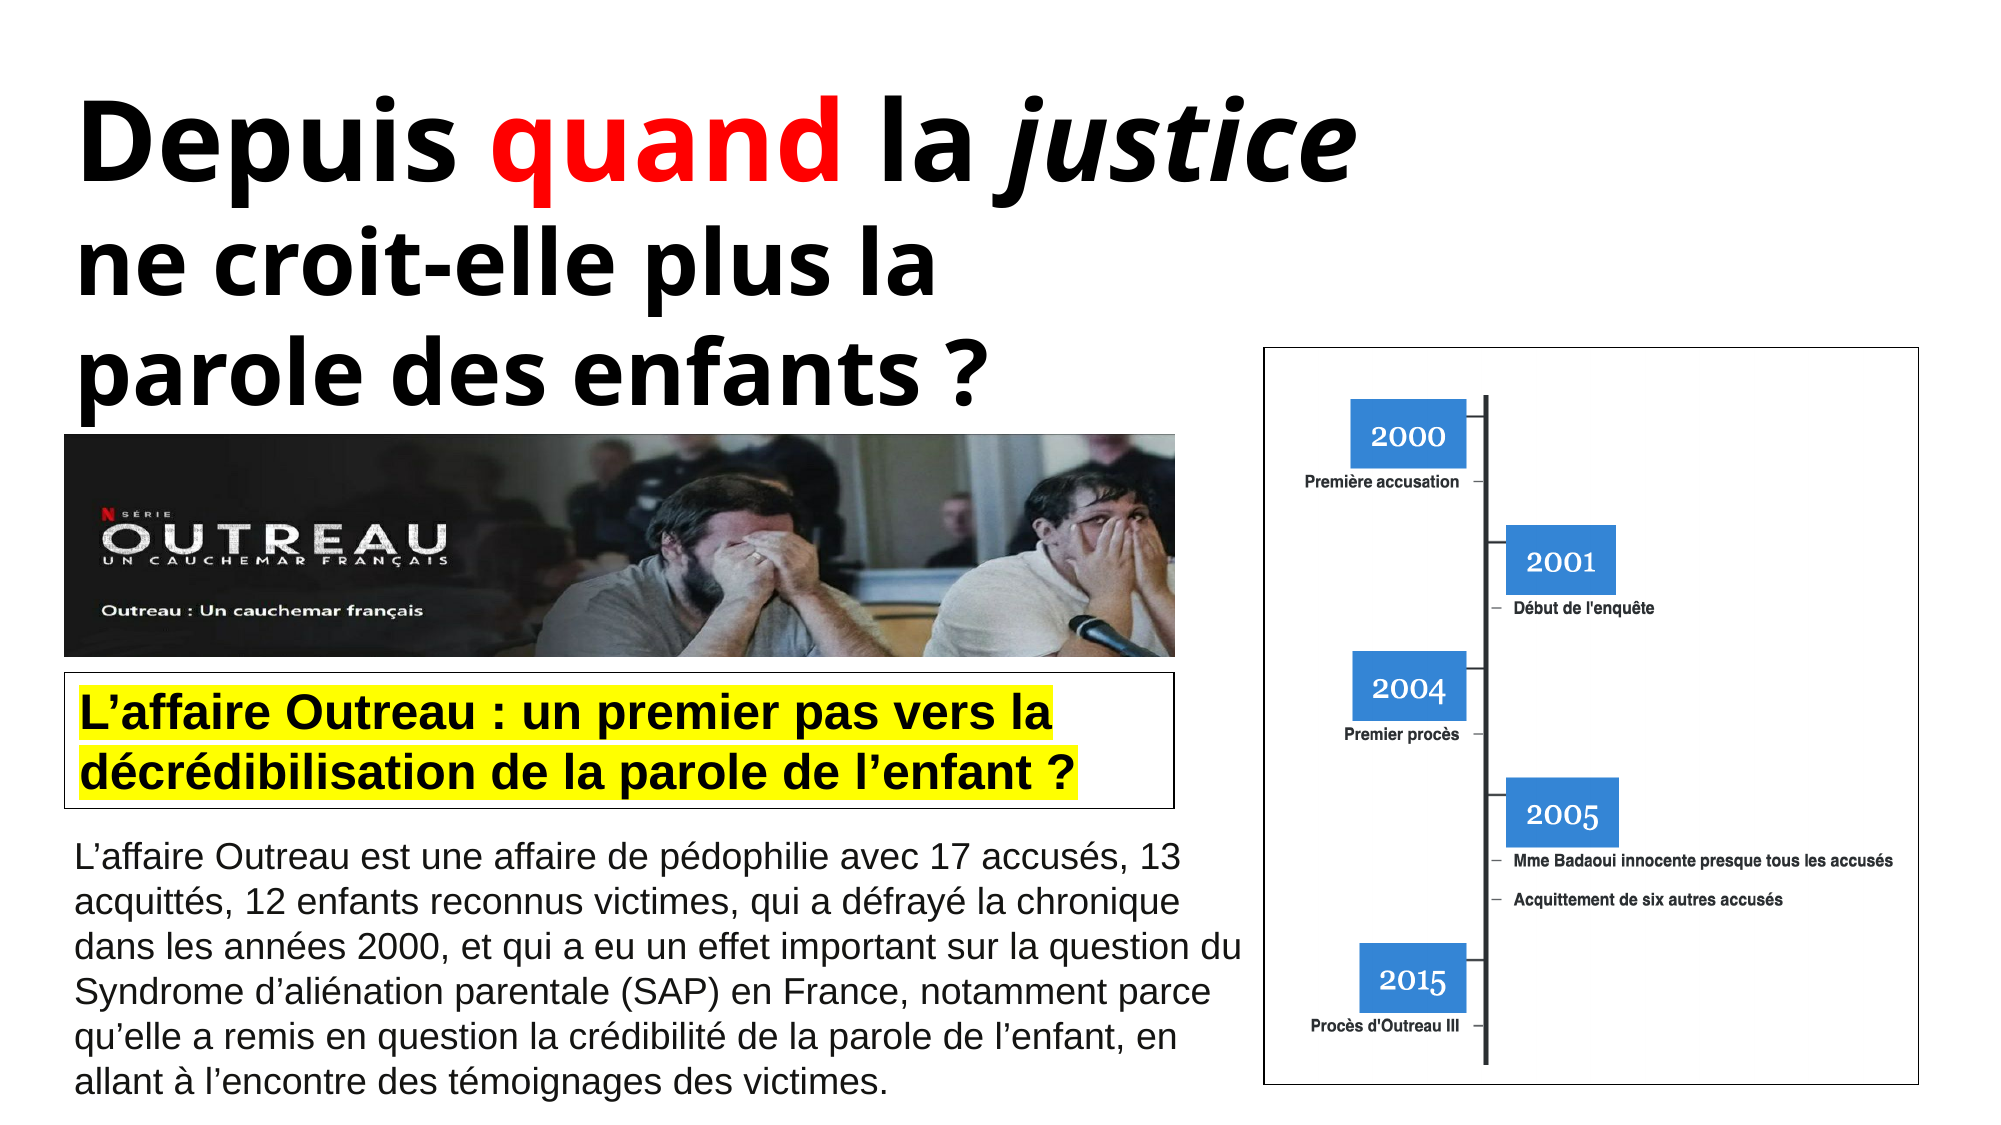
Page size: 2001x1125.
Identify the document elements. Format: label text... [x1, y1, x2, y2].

picture [1264, 348, 1918, 1084]
text_box L’affaire Outreau est une affaire de pédophilie avec 17 accusés, 13 acquittés, 12 enfants reconnus victimes, qui a défrayé la chronique dans les années 2000, et qui a eu un effet important sur la question du Syndrome d’aliénation parentale (SAP) en France, notamment parce qu’elle a remis en question la crédibilité de la parole de l’enfant, en allant à l’encontre des témoignages des victimes. [59, 824, 1260, 1113]
text_box L’affaire Outreau : un premier pas vers la décrédibilisation de la parole de l’enfant ? [64, 672, 1175, 809]
picture [64, 435, 1175, 657]
text_box Depuis quand la justice ne croit-elle plus la parole des enfants ? [59, 61, 1941, 436]
